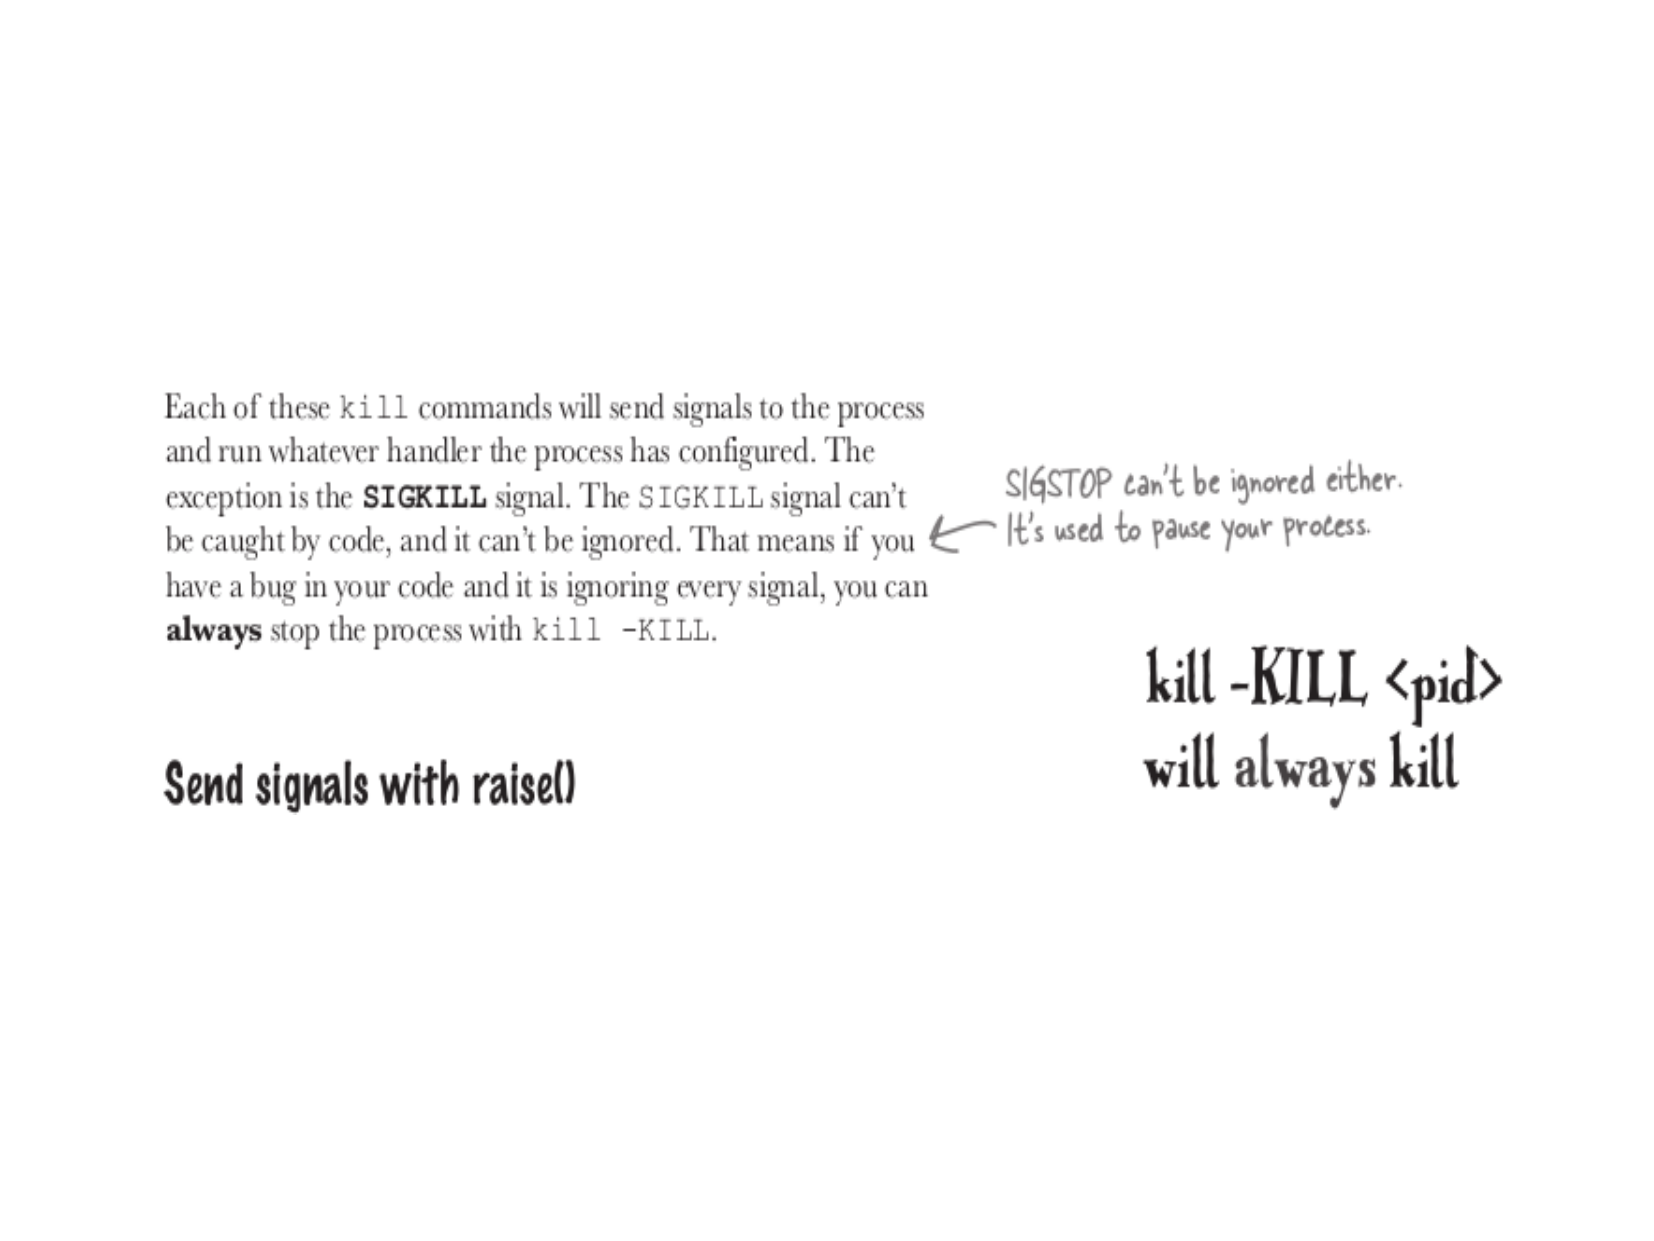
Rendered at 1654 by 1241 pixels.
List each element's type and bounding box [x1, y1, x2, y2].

picture [153, 389, 1512, 815]
